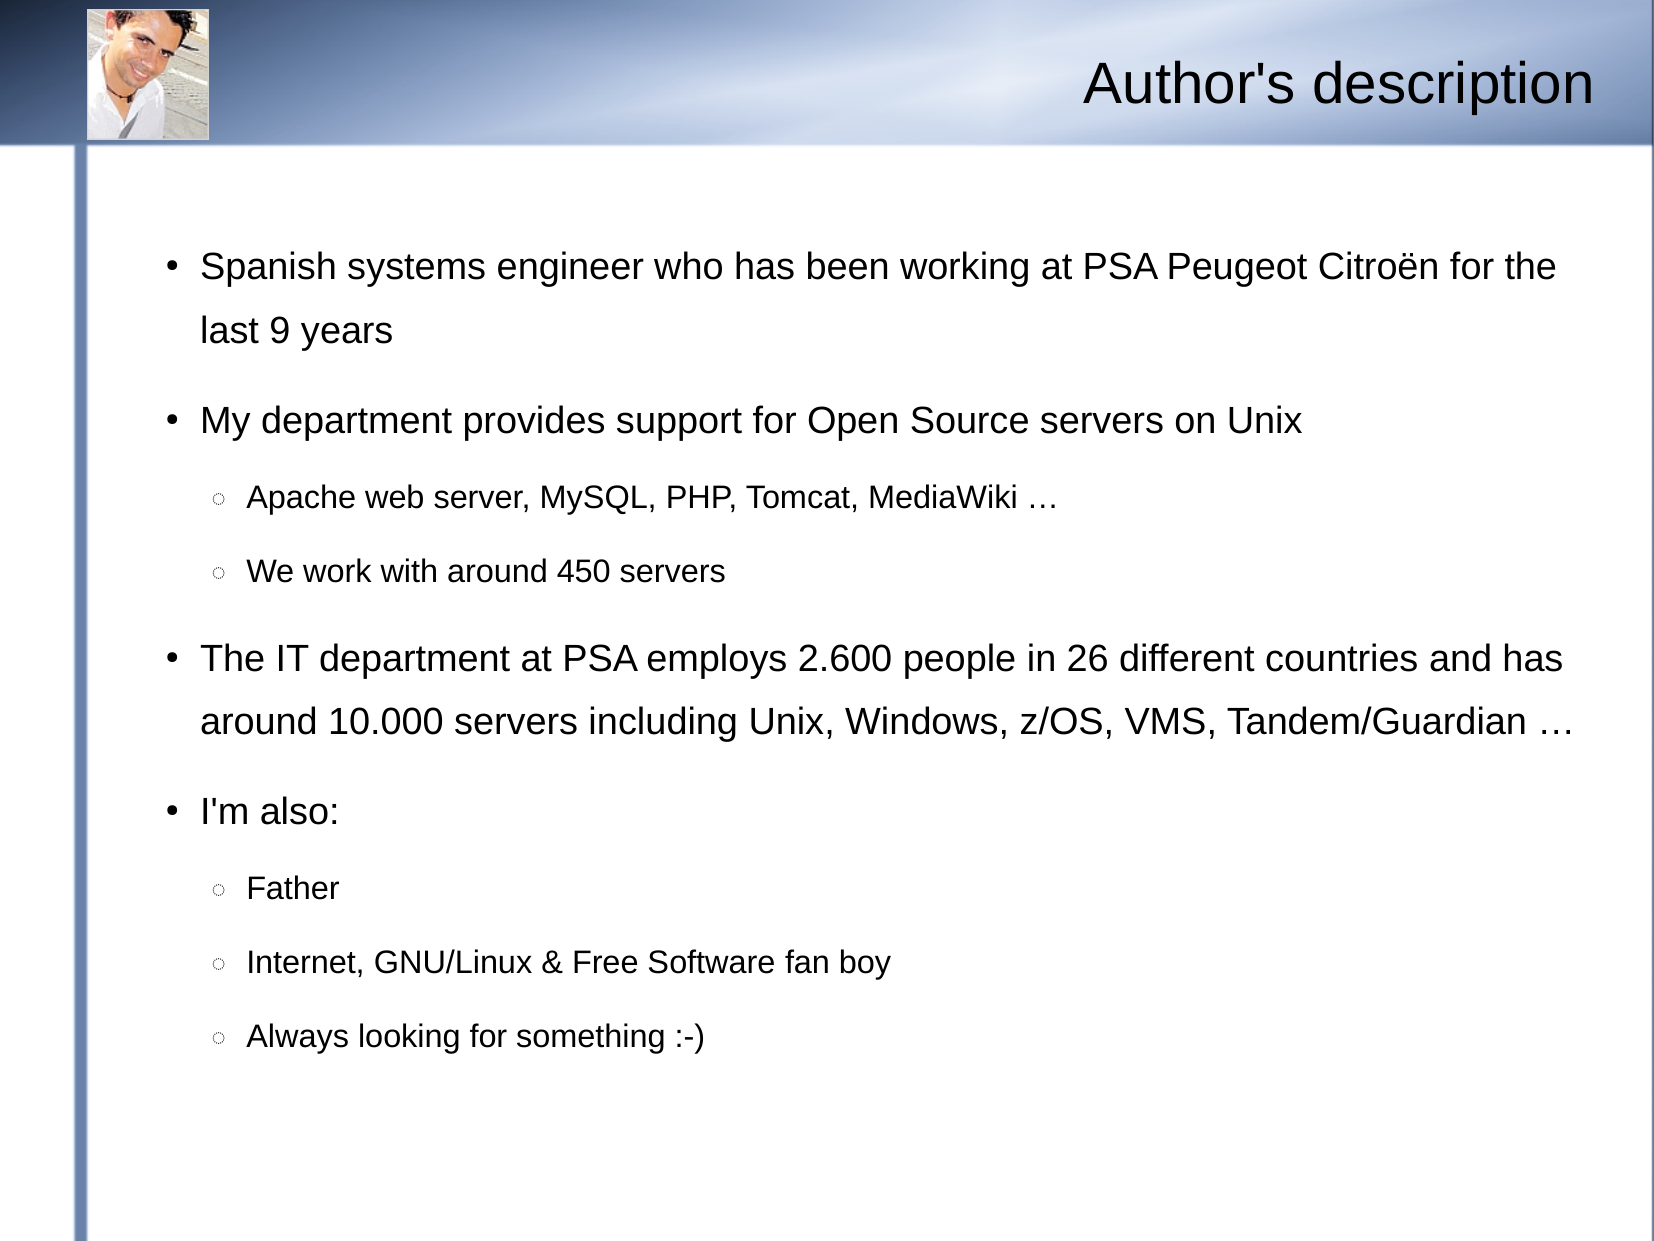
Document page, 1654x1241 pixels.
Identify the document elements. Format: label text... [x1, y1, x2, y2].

picture [0, 0, 1654, 1241]
list Spanish systems engineer who has been working at PSA Peugeot Citroën for the last 9 years My department provides support for Open Source servers on Unix Apache web server, MySQL, PHP, Tomcat, MediaWiki … We work with around 450 servers The IT department at PSA employs 2.600 people in 26 different countries and has around 10.000 servers including Unix, Windows, z/OS, VMS, Tandem/Guardian … I'm also: Father Internet, GNU/Linux & Free Software fan boy Always looking for something :-) [154, 224, 1596, 1111]
title Author's description [209, 49, 1596, 118]
